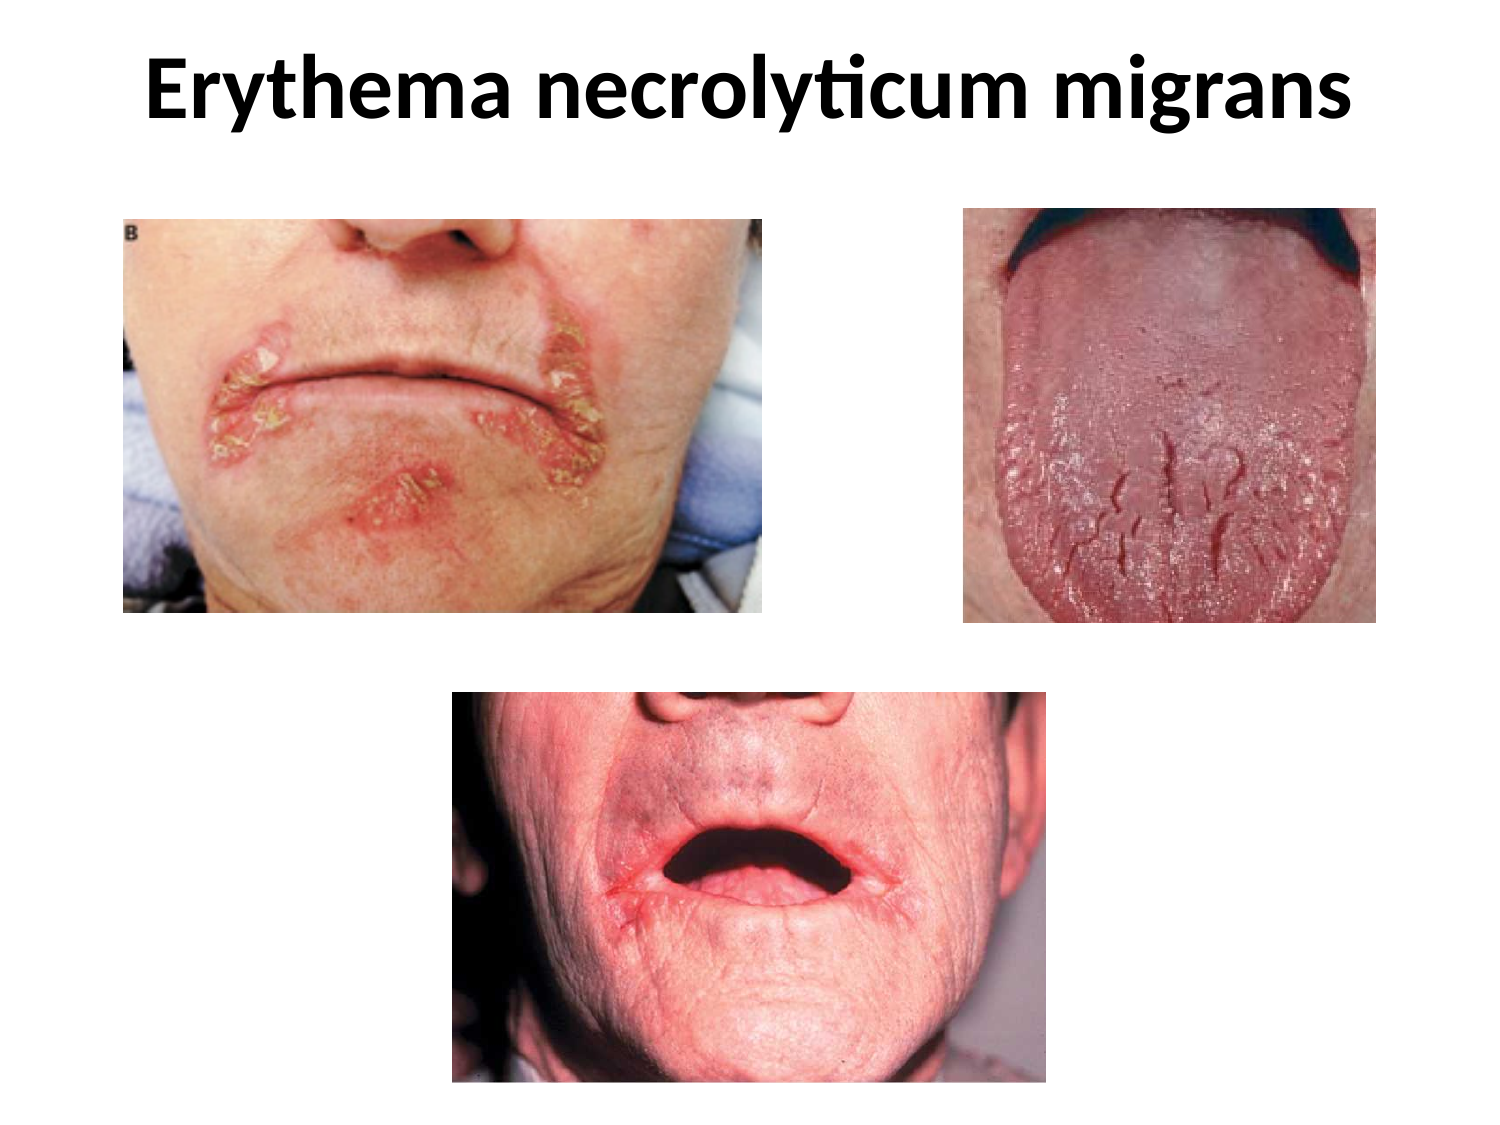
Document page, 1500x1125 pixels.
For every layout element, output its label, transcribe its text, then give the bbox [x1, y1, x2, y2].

picture [452, 692, 1046, 1083]
picture [123, 219, 762, 613]
title Erythema necrolyticum migrans [75, 19, 1426, 138]
picture [962, 208, 1376, 623]
